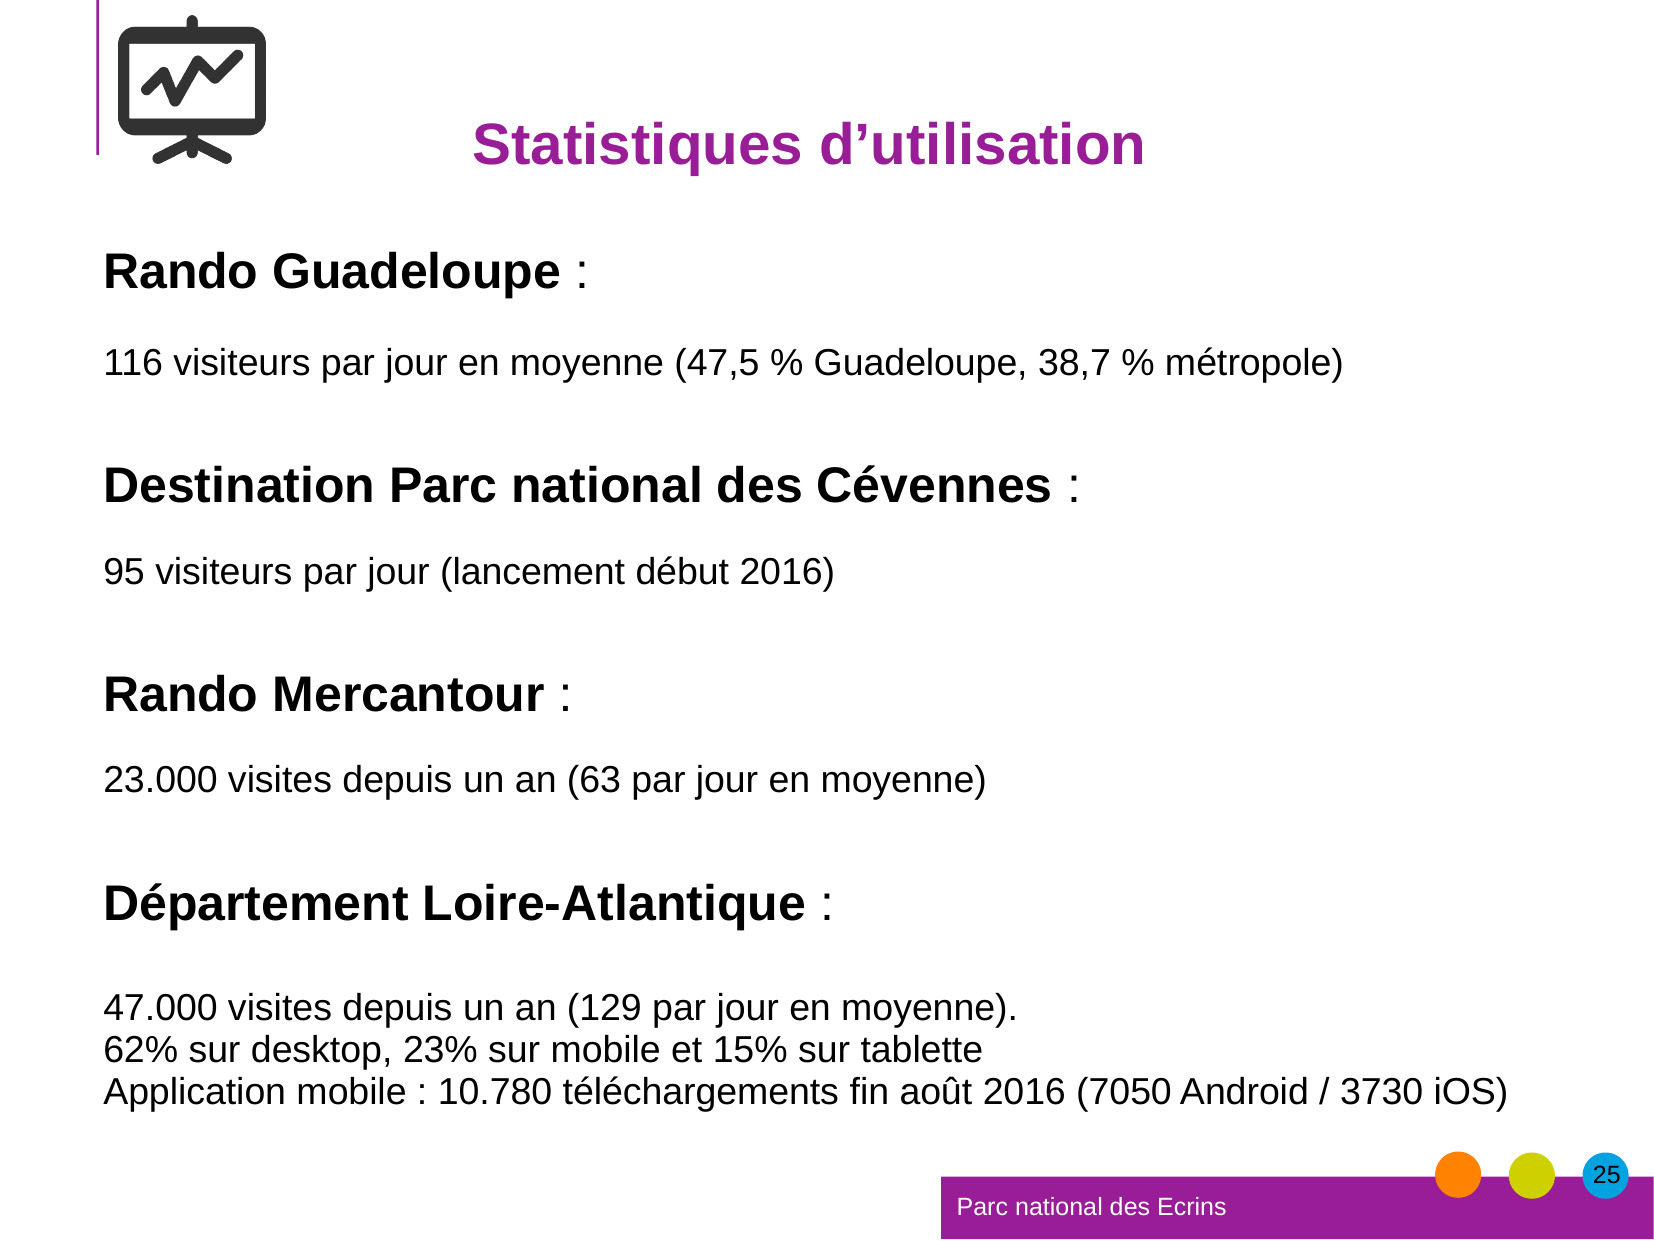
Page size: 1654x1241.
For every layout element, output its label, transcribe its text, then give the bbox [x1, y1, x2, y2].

title Statistiques d’utilisation [472, 29, 1241, 178]
picture [118, 15, 266, 164]
text_box Rando Guadeloupe : 116 visiteurs par jour en moyenne (47,5 % Guadeloupe, 38,7 % métropole) Destination Parc national des Cévennes : 95 visiteurs par jour (lancement début 2016) Rando Mercantour : 23.000 visites depuis un an (63 par jour en moyenne) Département Loire-Atlantique : 47.000 visites depuis un an (129 par jour en moyenne). 62% sur desktop, 23% sur mobile et 15% sur tablette Application mobile : 10.780 téléchargements fin août 2016 (7050 Android / 3730 iOS) [88, 236, 1595, 1161]
